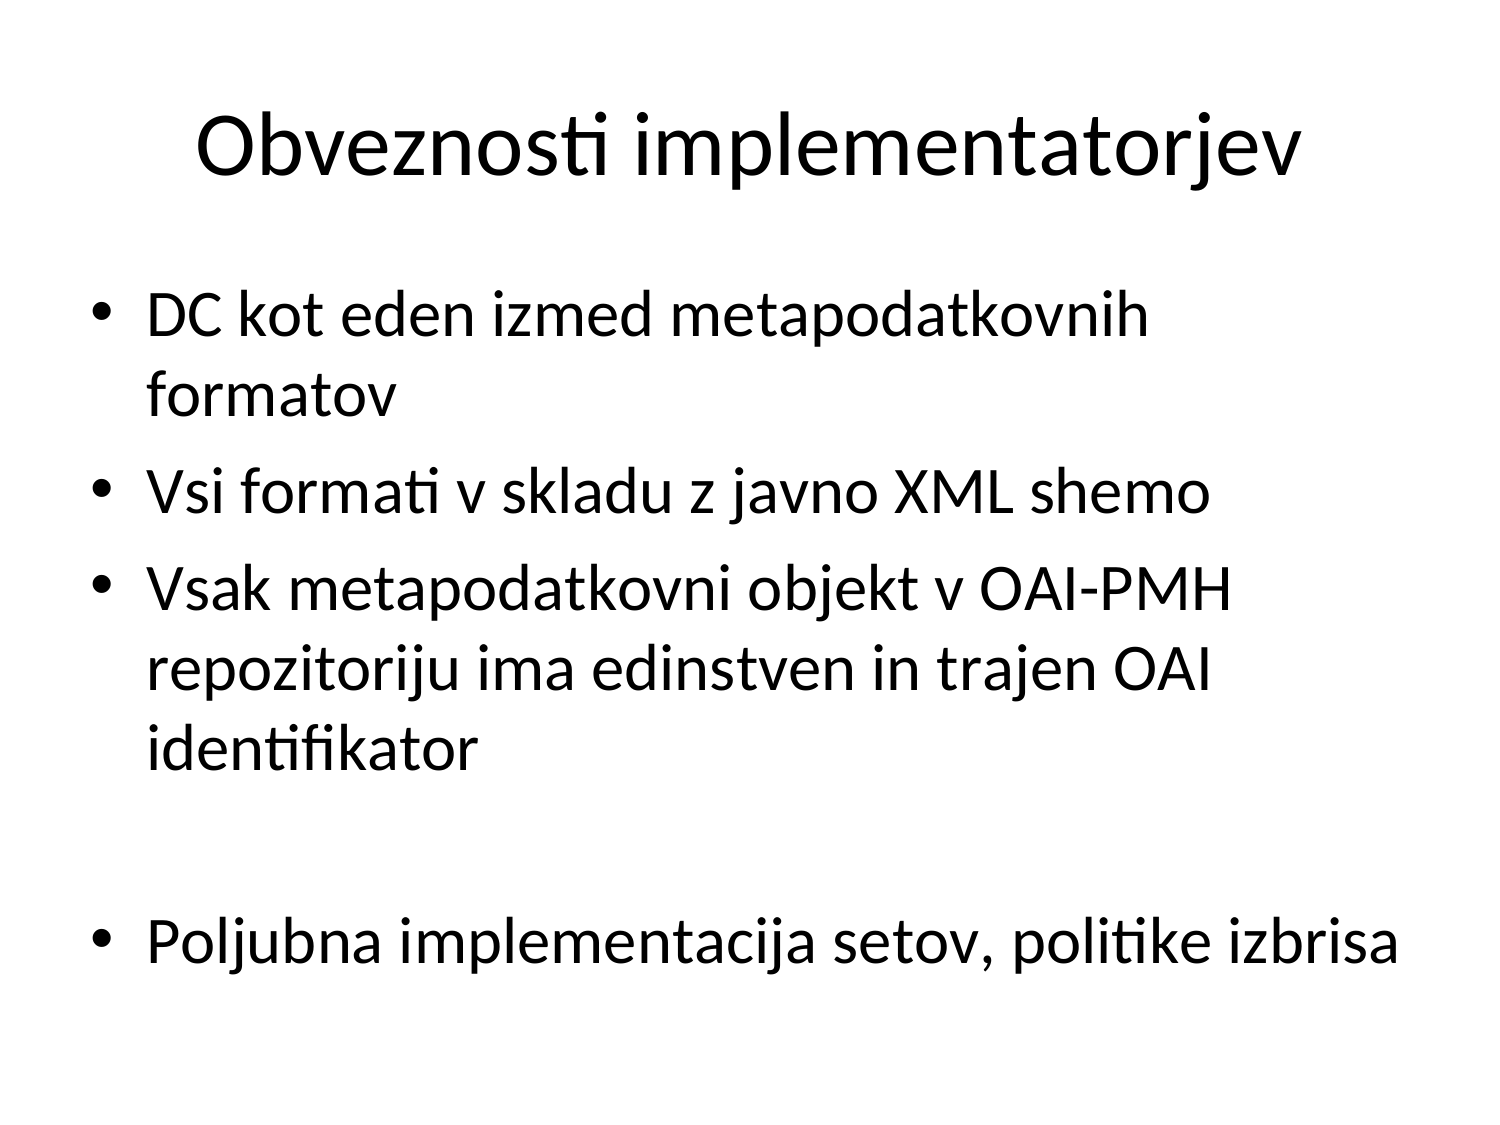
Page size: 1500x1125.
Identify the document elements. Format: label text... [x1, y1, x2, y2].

title Obveznosti implementatorjev [75, 45, 1426, 233]
list DC kot eden izmed metapodatkovnih formatov Vsi formati v skladu z javno XML shemo Vsak metapodatkovni objekt v OAI-PMH repozitoriju ima edinstven in trajen OAI identifikator Poljubna implementacija setov, politike izbrisa [75, 262, 1426, 1064]
